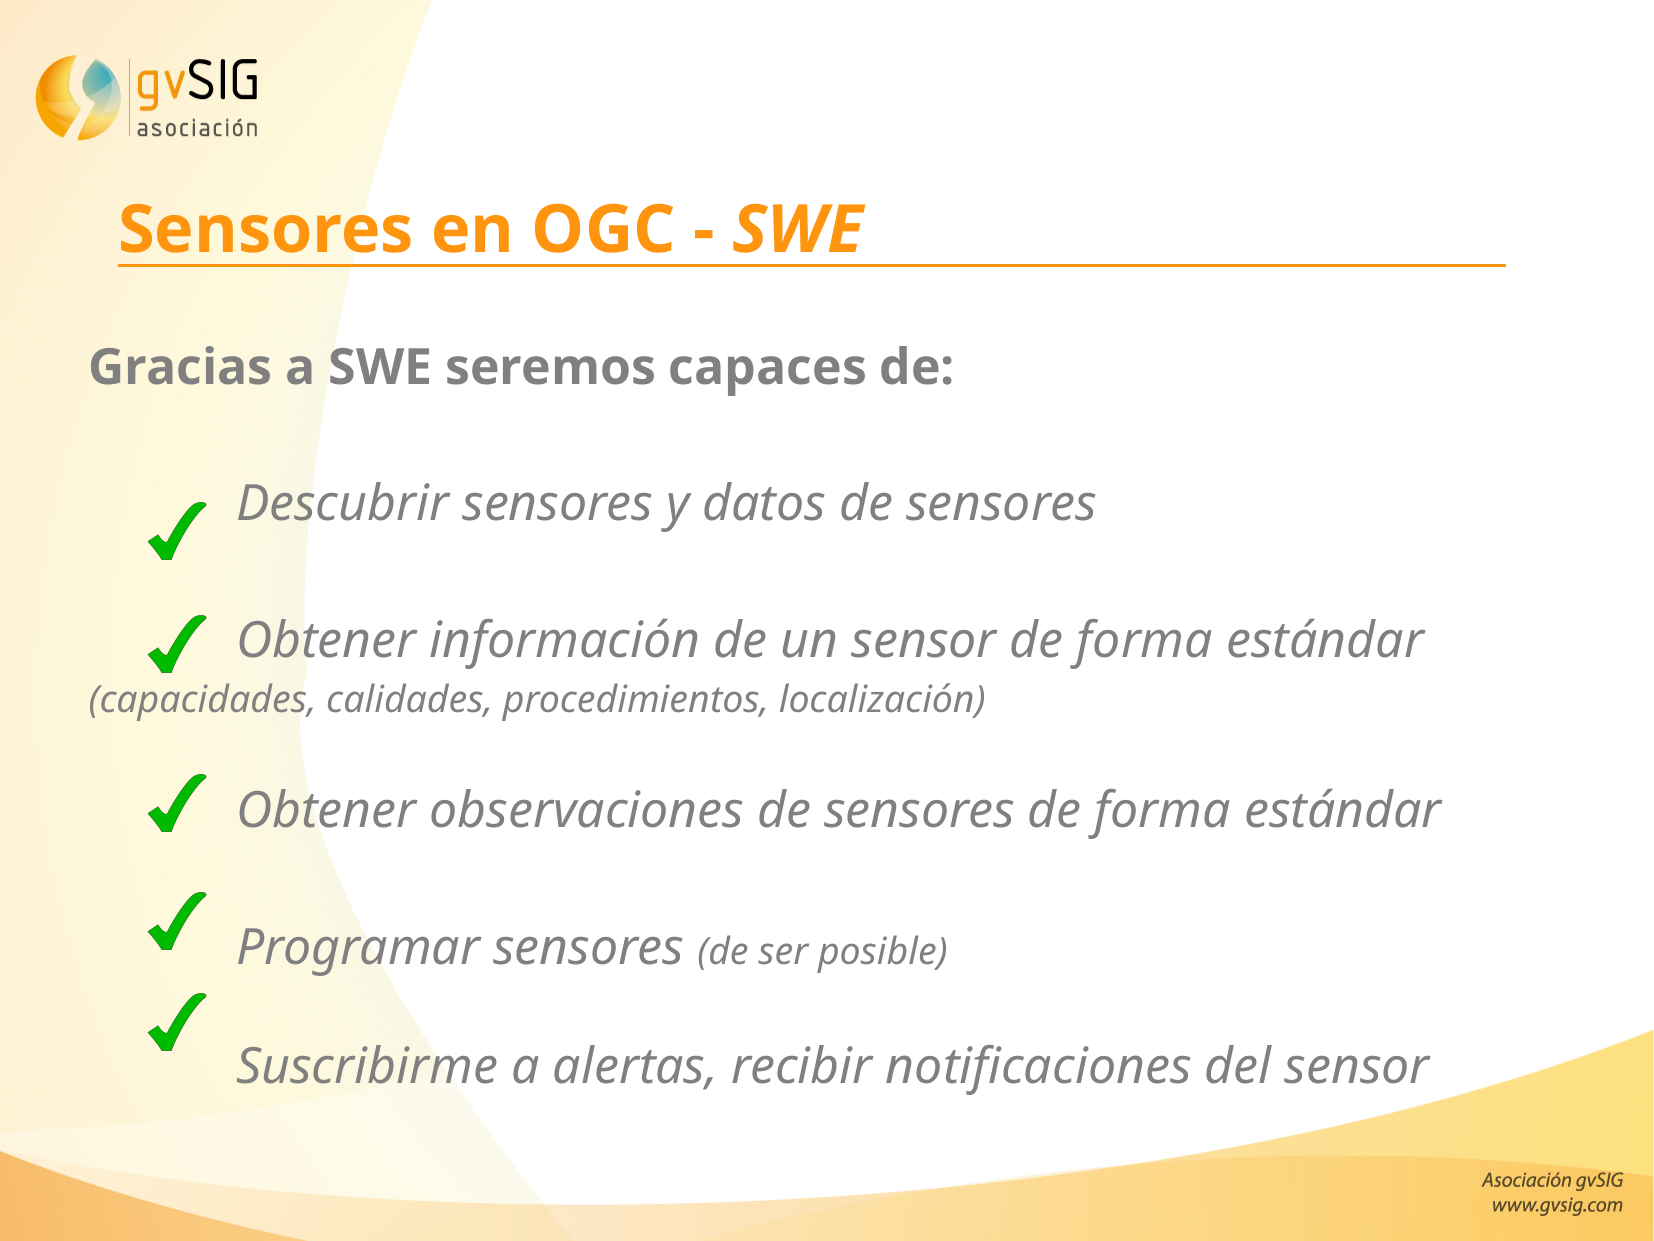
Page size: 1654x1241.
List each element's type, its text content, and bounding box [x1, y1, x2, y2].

picture [0, 0, 1654, 1241]
text_box Gracias a SWE seremos capaces de: Descubrir sensores y datos de sensores Obtener información de un sensor de forma estándar (capacidades, calidades, procedimientos, localización) Obtener observaciones de sensores de forma estándar Programar sensores (de ser posible) Suscribirme a alertas, recibir notificaciones del sensor [88, 379, 1625, 1050]
title Sensores en OGC - SWE [118, 177, 1607, 276]
